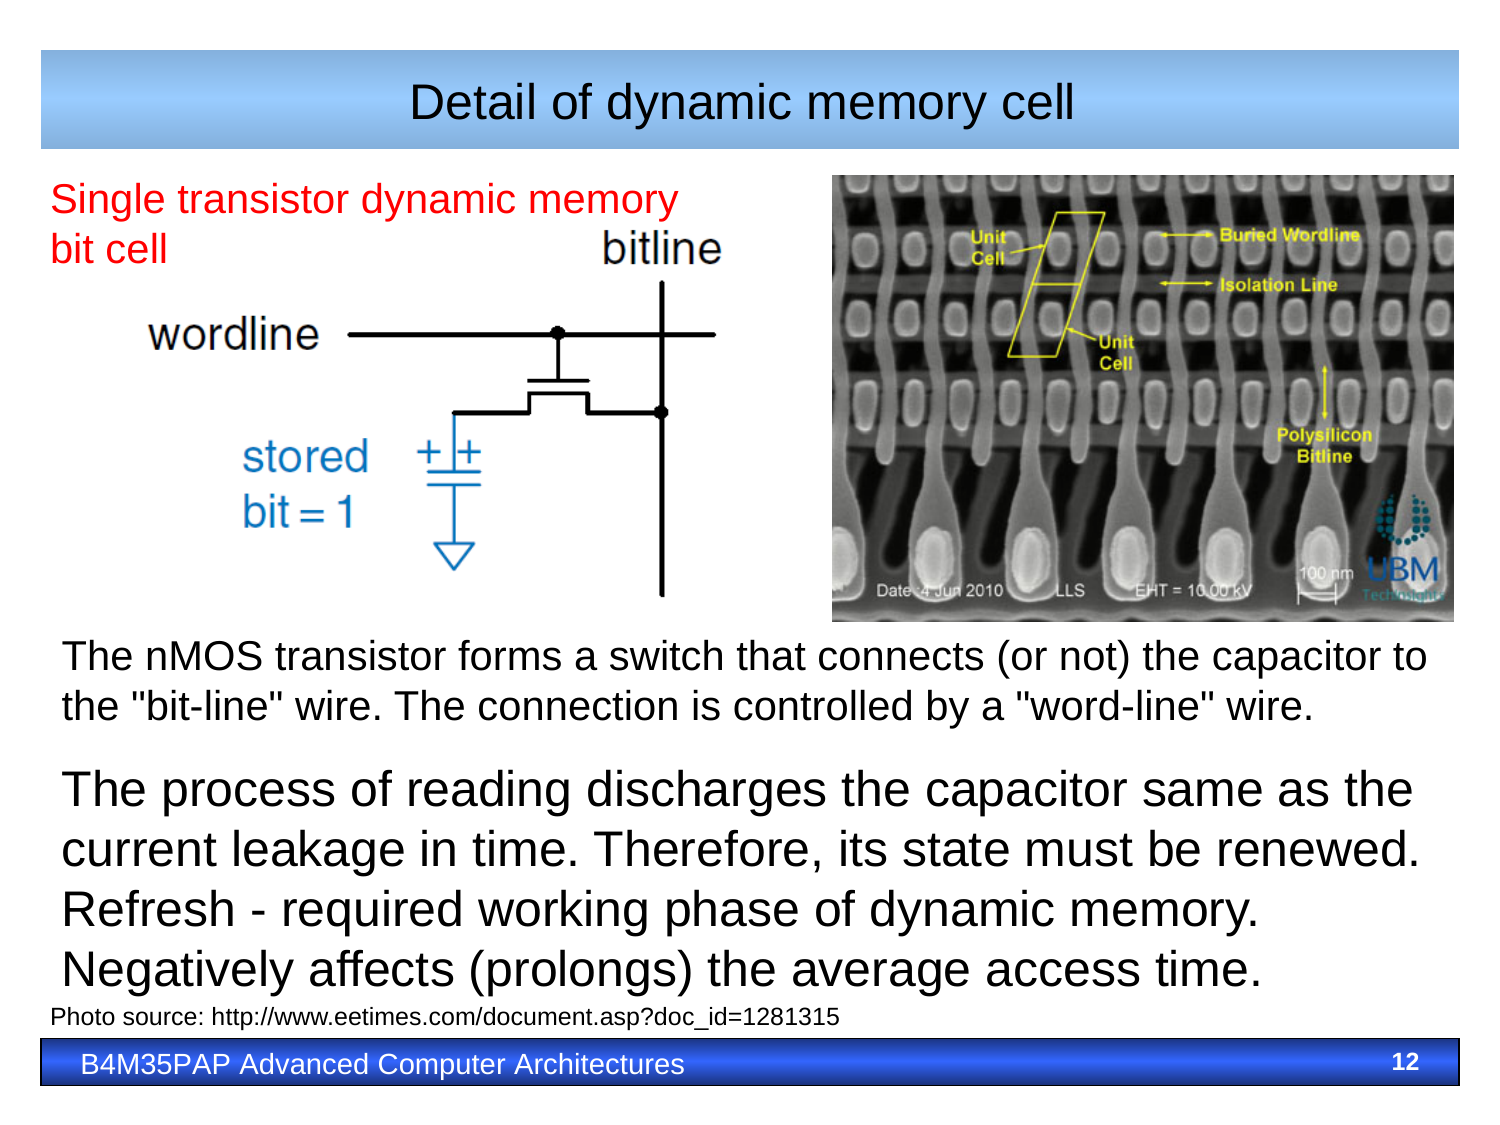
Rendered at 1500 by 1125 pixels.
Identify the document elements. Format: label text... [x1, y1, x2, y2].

text_box Photo source: http://www.eetimes.com/document.asp?doc_id=1281315 [35, 993, 1336, 1039]
picture [832, 175, 1454, 622]
text_box Single transistor dynamic memory bit cell [35, 163, 704, 279]
title Detail of dynamic memory cell [41, 50, 1459, 149]
text_box The nMOS transistor forms a switch that connects (or not) the capacitor to the "bit-line" wire. The connection is controlled by a "word-line" wire. The process of reading discharges the capacitor same as the current leakage in time. Therefore, its state must be renewed. Refresh - required working phase of dynamic memory. Negatively affects (prolongs) the average access time. [46, 621, 1465, 1004]
picture [140, 210, 730, 606]
